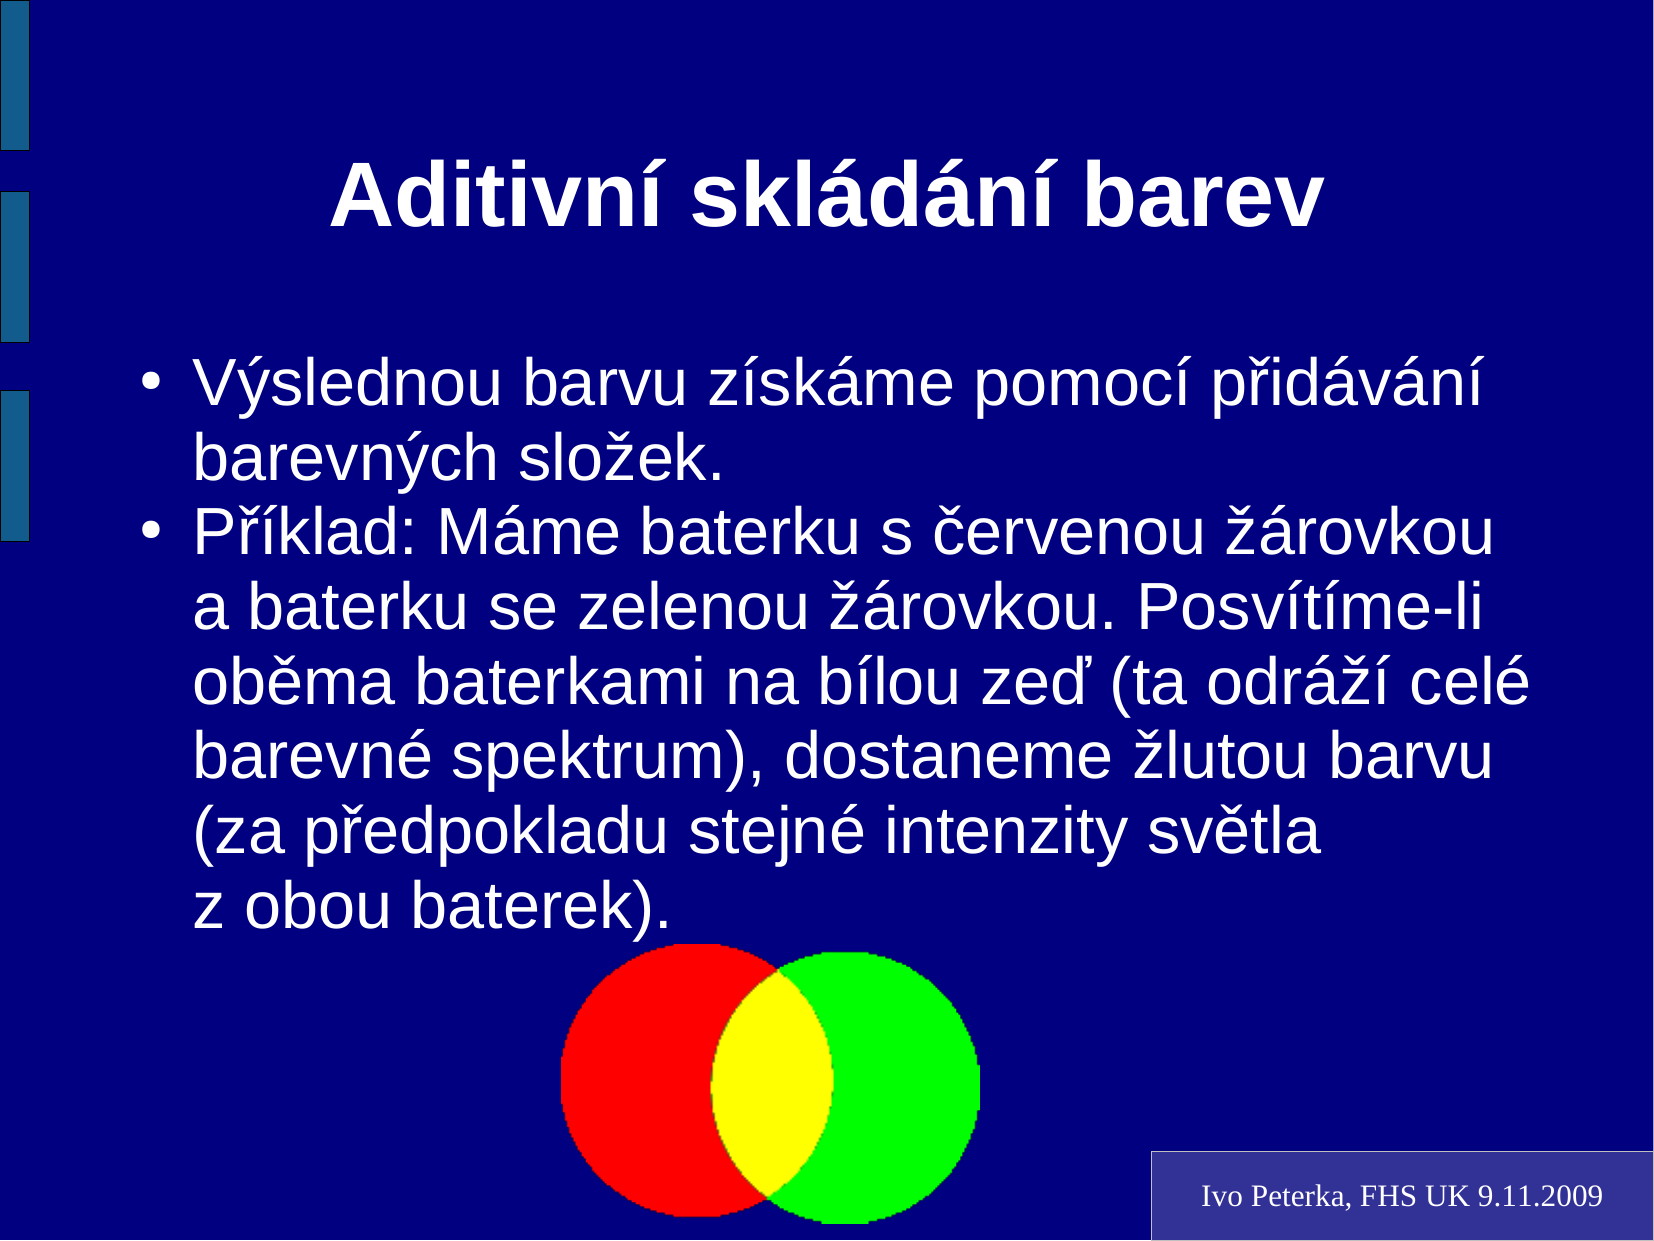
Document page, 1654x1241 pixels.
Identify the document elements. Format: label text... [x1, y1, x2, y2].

picture [561, 944, 980, 1224]
list Výslednou barvu získáme pomocí přidávání barevných složek. Příklad: Máme baterku s červenou žárovkou a baterku se zelenou žárovkou. Posvítíme-li oběma baterkami na bílou zeď (ta odráží celé barevné spektrum), dostaneme žlutou barvu (za předpokladu stejné intenzity světla z obou baterek). [121, 344, 1534, 1112]
title Aditivní skládání barev [121, 98, 1534, 291]
